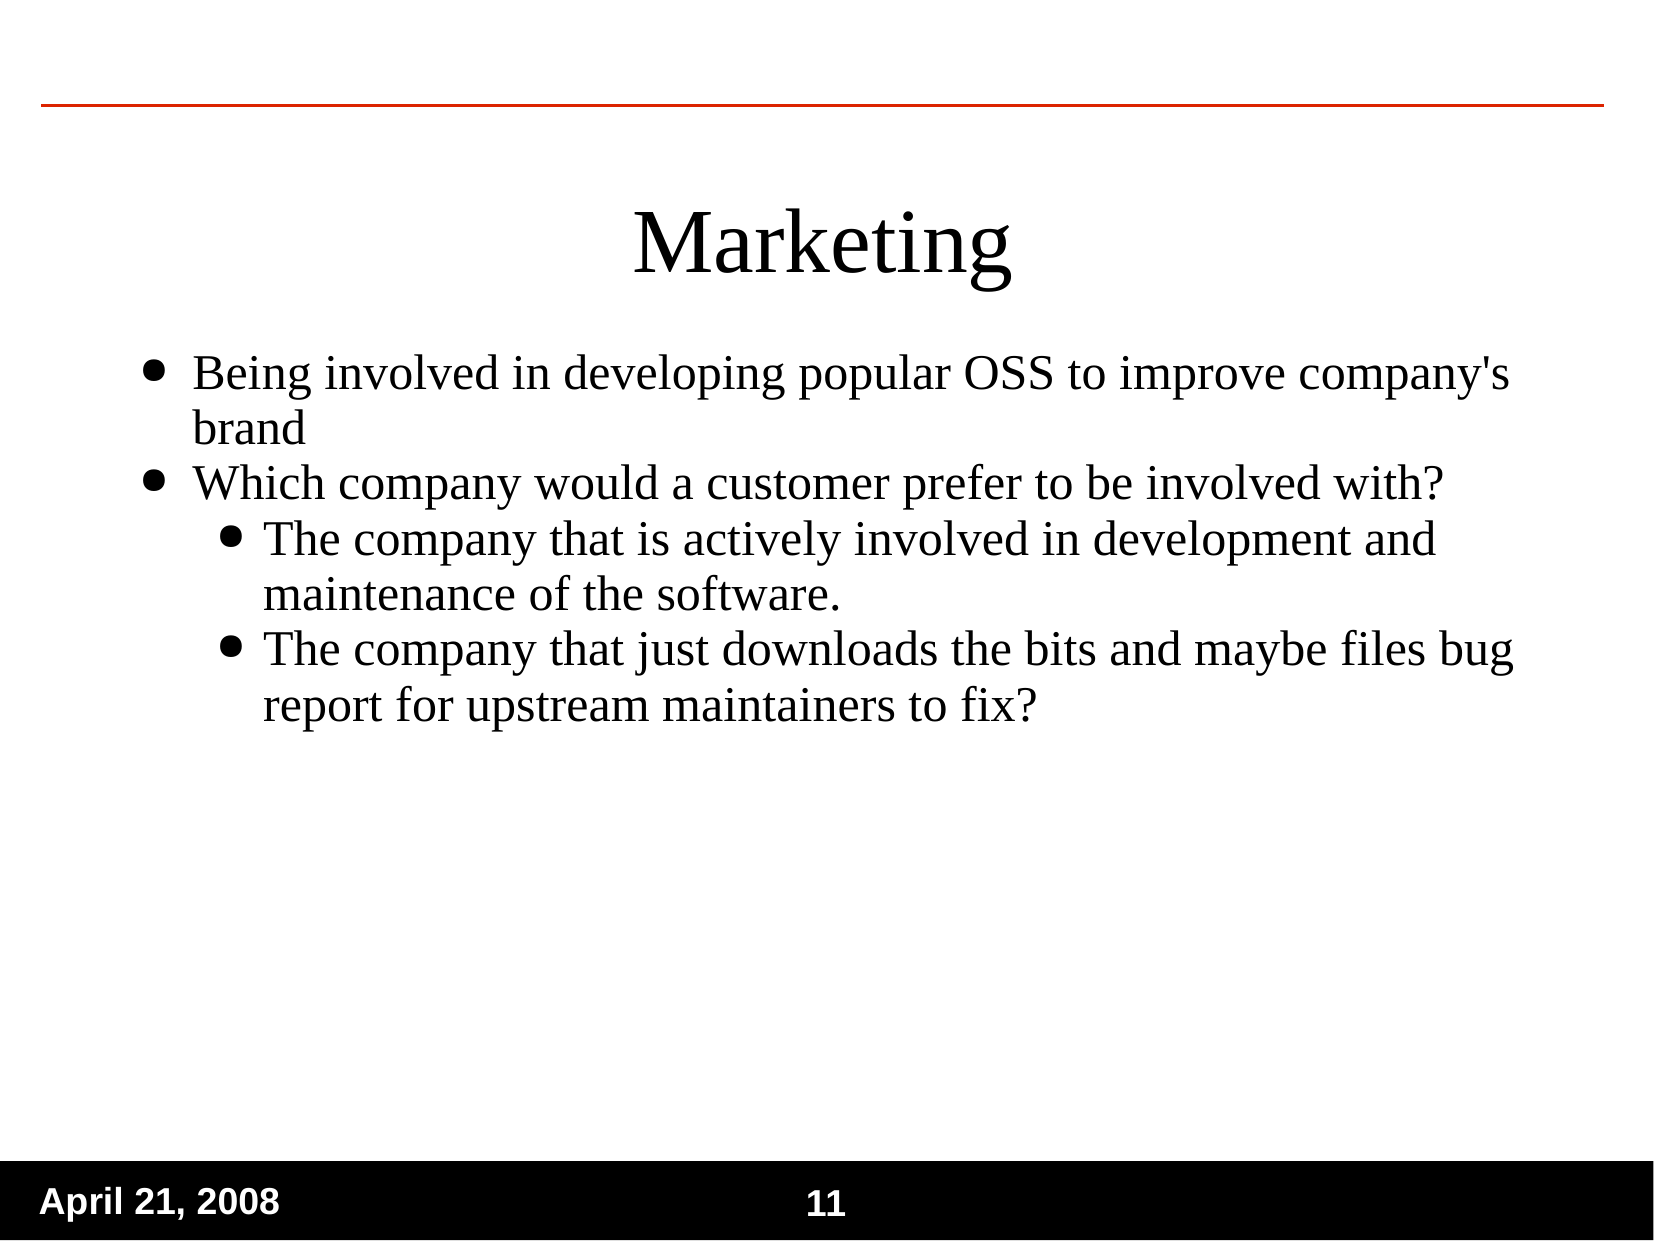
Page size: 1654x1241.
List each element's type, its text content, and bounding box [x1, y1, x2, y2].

list Being involved in developing popular OSS to improve company's brand Which company would a customer prefer to be involved with? The company that is actively involved in development and maintenance of the software. The company that just downloads the bits and maybe files bug report for upstream maintainers to fix? [121, 344, 1534, 1127]
title Marketing [117, 137, 1530, 346]
